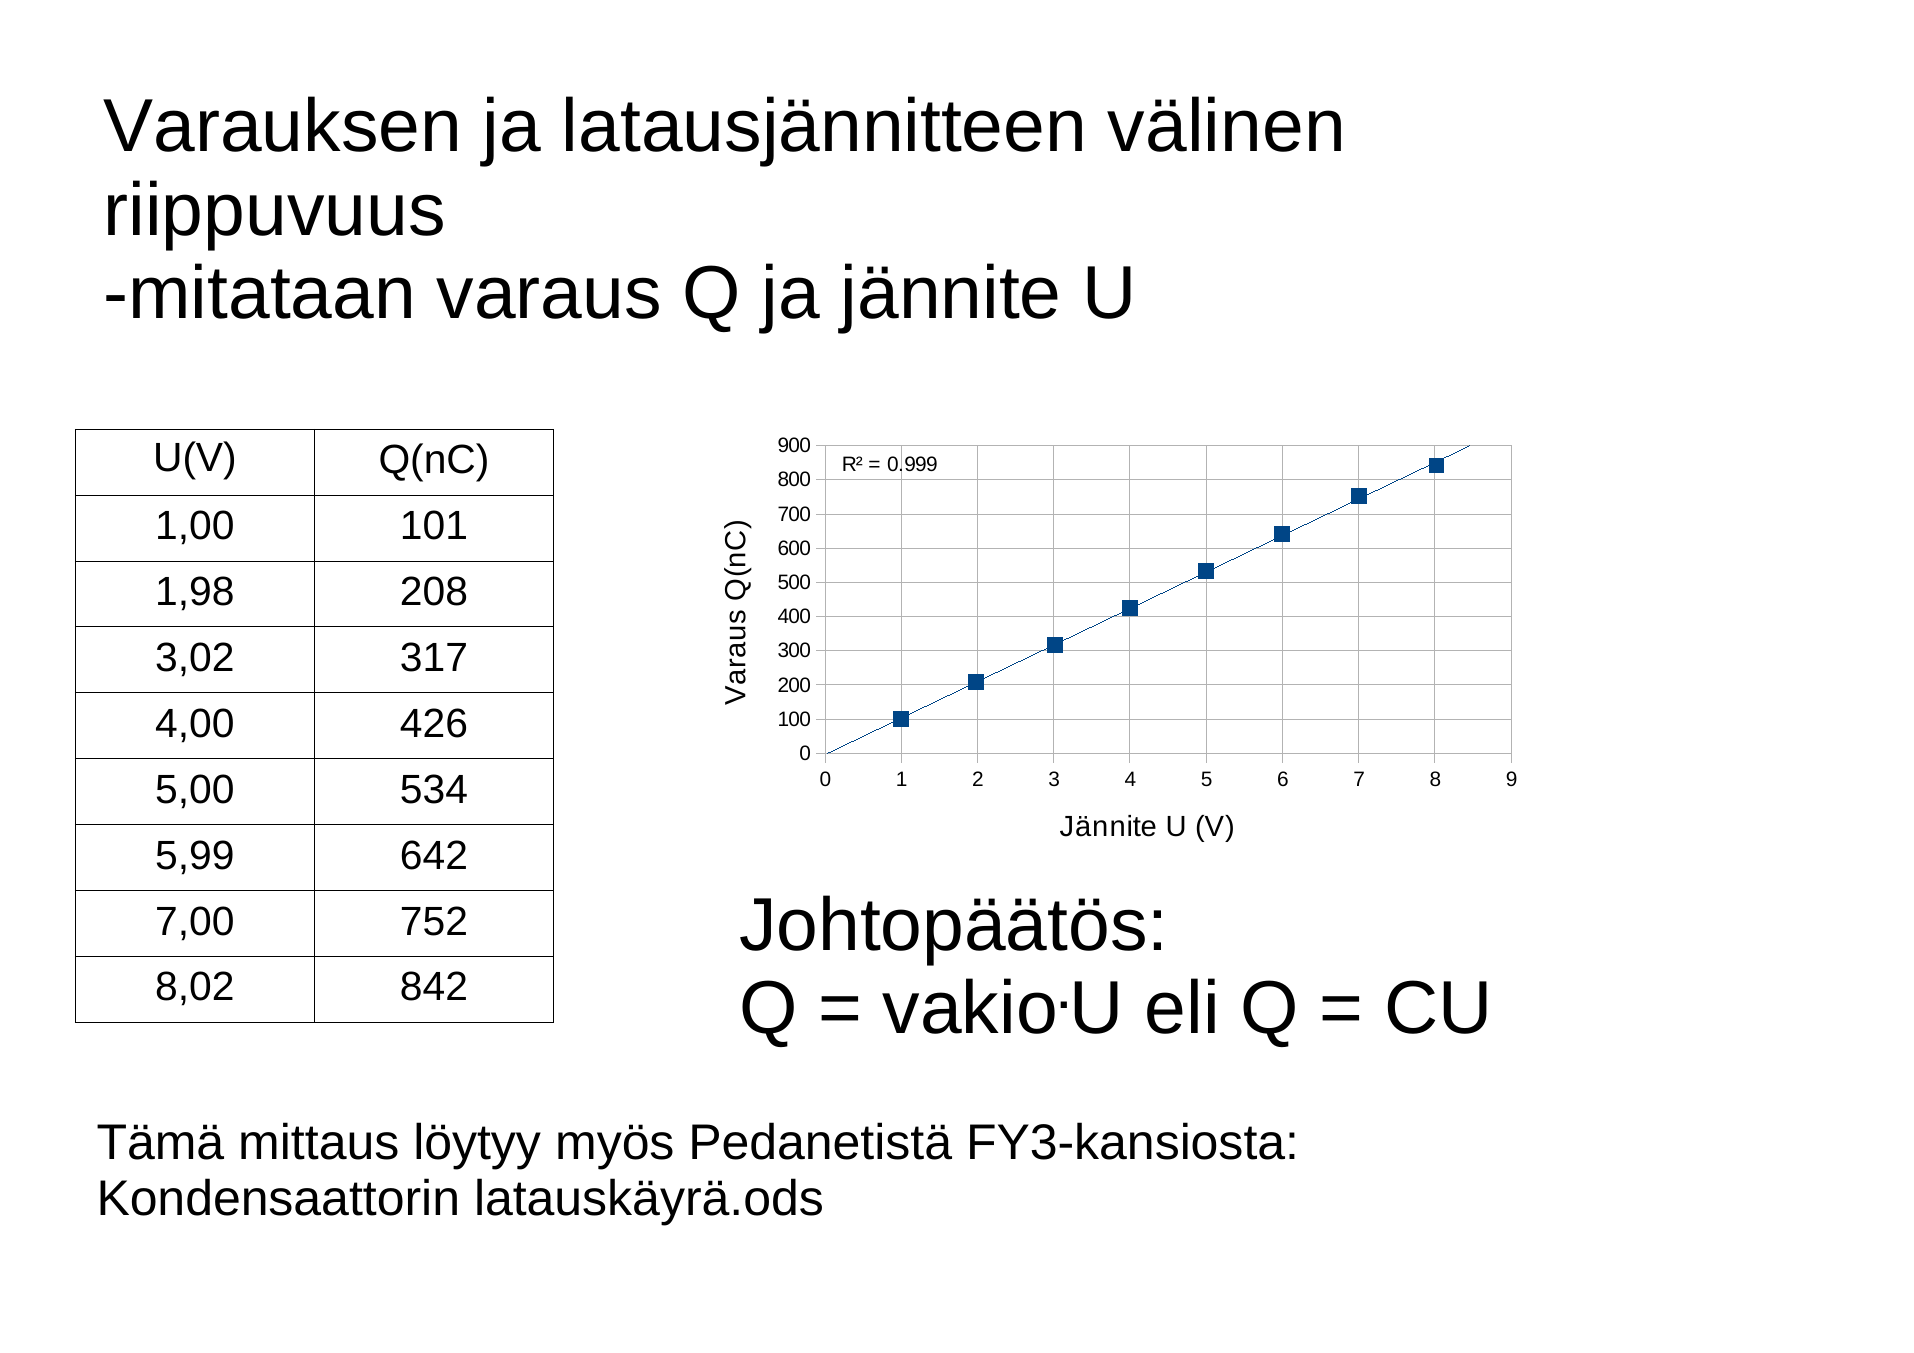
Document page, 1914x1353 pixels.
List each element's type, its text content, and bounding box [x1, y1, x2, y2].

table_header Q(nC) [315, 430, 553, 495]
table_cell 1,98 [76, 562, 314, 626]
table_cell 208 [315, 562, 553, 626]
chart [683, 425, 1534, 876]
table_cell 5,00 [76, 759, 314, 824]
table_cell 5,99 [76, 825, 314, 890]
table_header U(V) [76, 430, 314, 495]
table_cell 7,00 [76, 891, 314, 956]
table_cell 752 [315, 891, 553, 956]
table_cell 4,00 [76, 693, 314, 758]
table_cell 8,02 [76, 957, 314, 1022]
table_cell 3,02 [76, 627, 314, 692]
table_cell 642 [315, 825, 553, 890]
table_cell 1,00 [76, 496, 314, 561]
table_cell 101 [315, 496, 553, 561]
text_box Varauksen ja latausjännitteen välinen riippuvuus -mitataan varaus Q ja jännite U [88, 77, 1613, 368]
text_box Johtopäätös: Q = vakio.U eli Q = CU [724, 875, 1823, 1082]
text_box Tämä mittaus löytyy myös Pedanetistä FY3-kansiosta: Kondensaattorin latauskäyrä.ods [81, 1107, 1509, 1246]
table_cell 534 [315, 759, 553, 824]
table_cell 426 [315, 693, 553, 758]
table_cell 317 [315, 627, 553, 692]
table_cell 842 [315, 957, 553, 1022]
